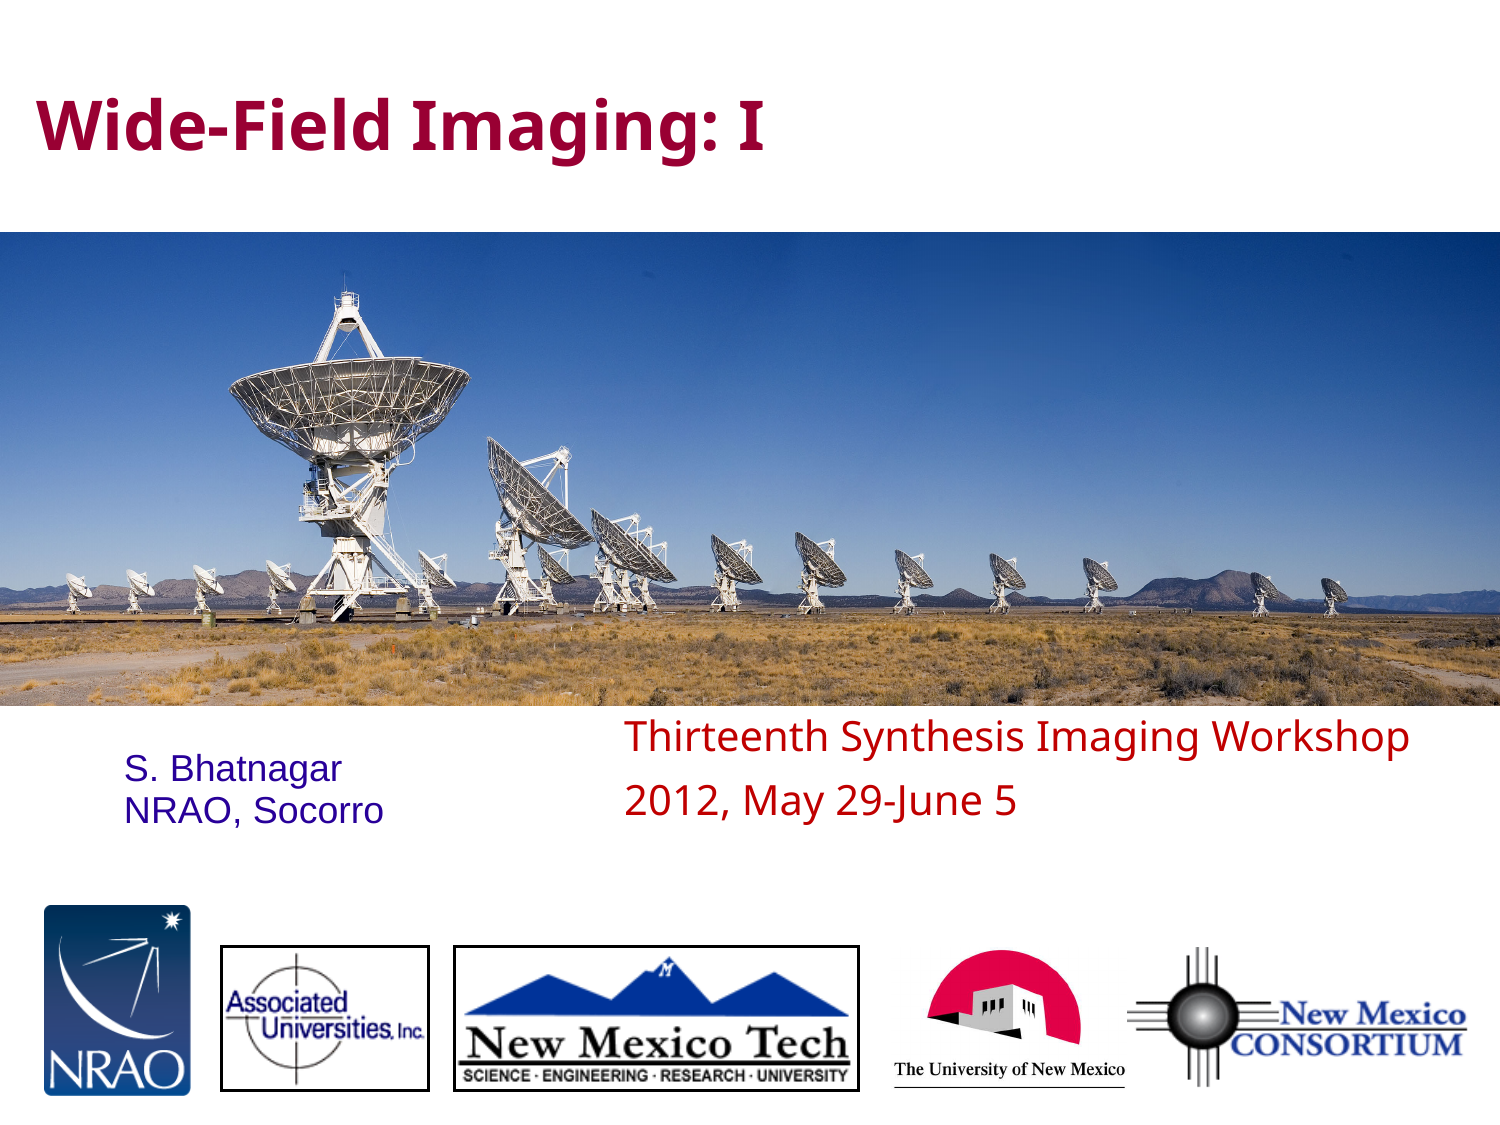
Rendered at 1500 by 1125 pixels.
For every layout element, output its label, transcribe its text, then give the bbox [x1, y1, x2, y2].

picture [0, 0, 1500, 1125]
title Wide-Field Imaging: I [21, 14, 1314, 235]
